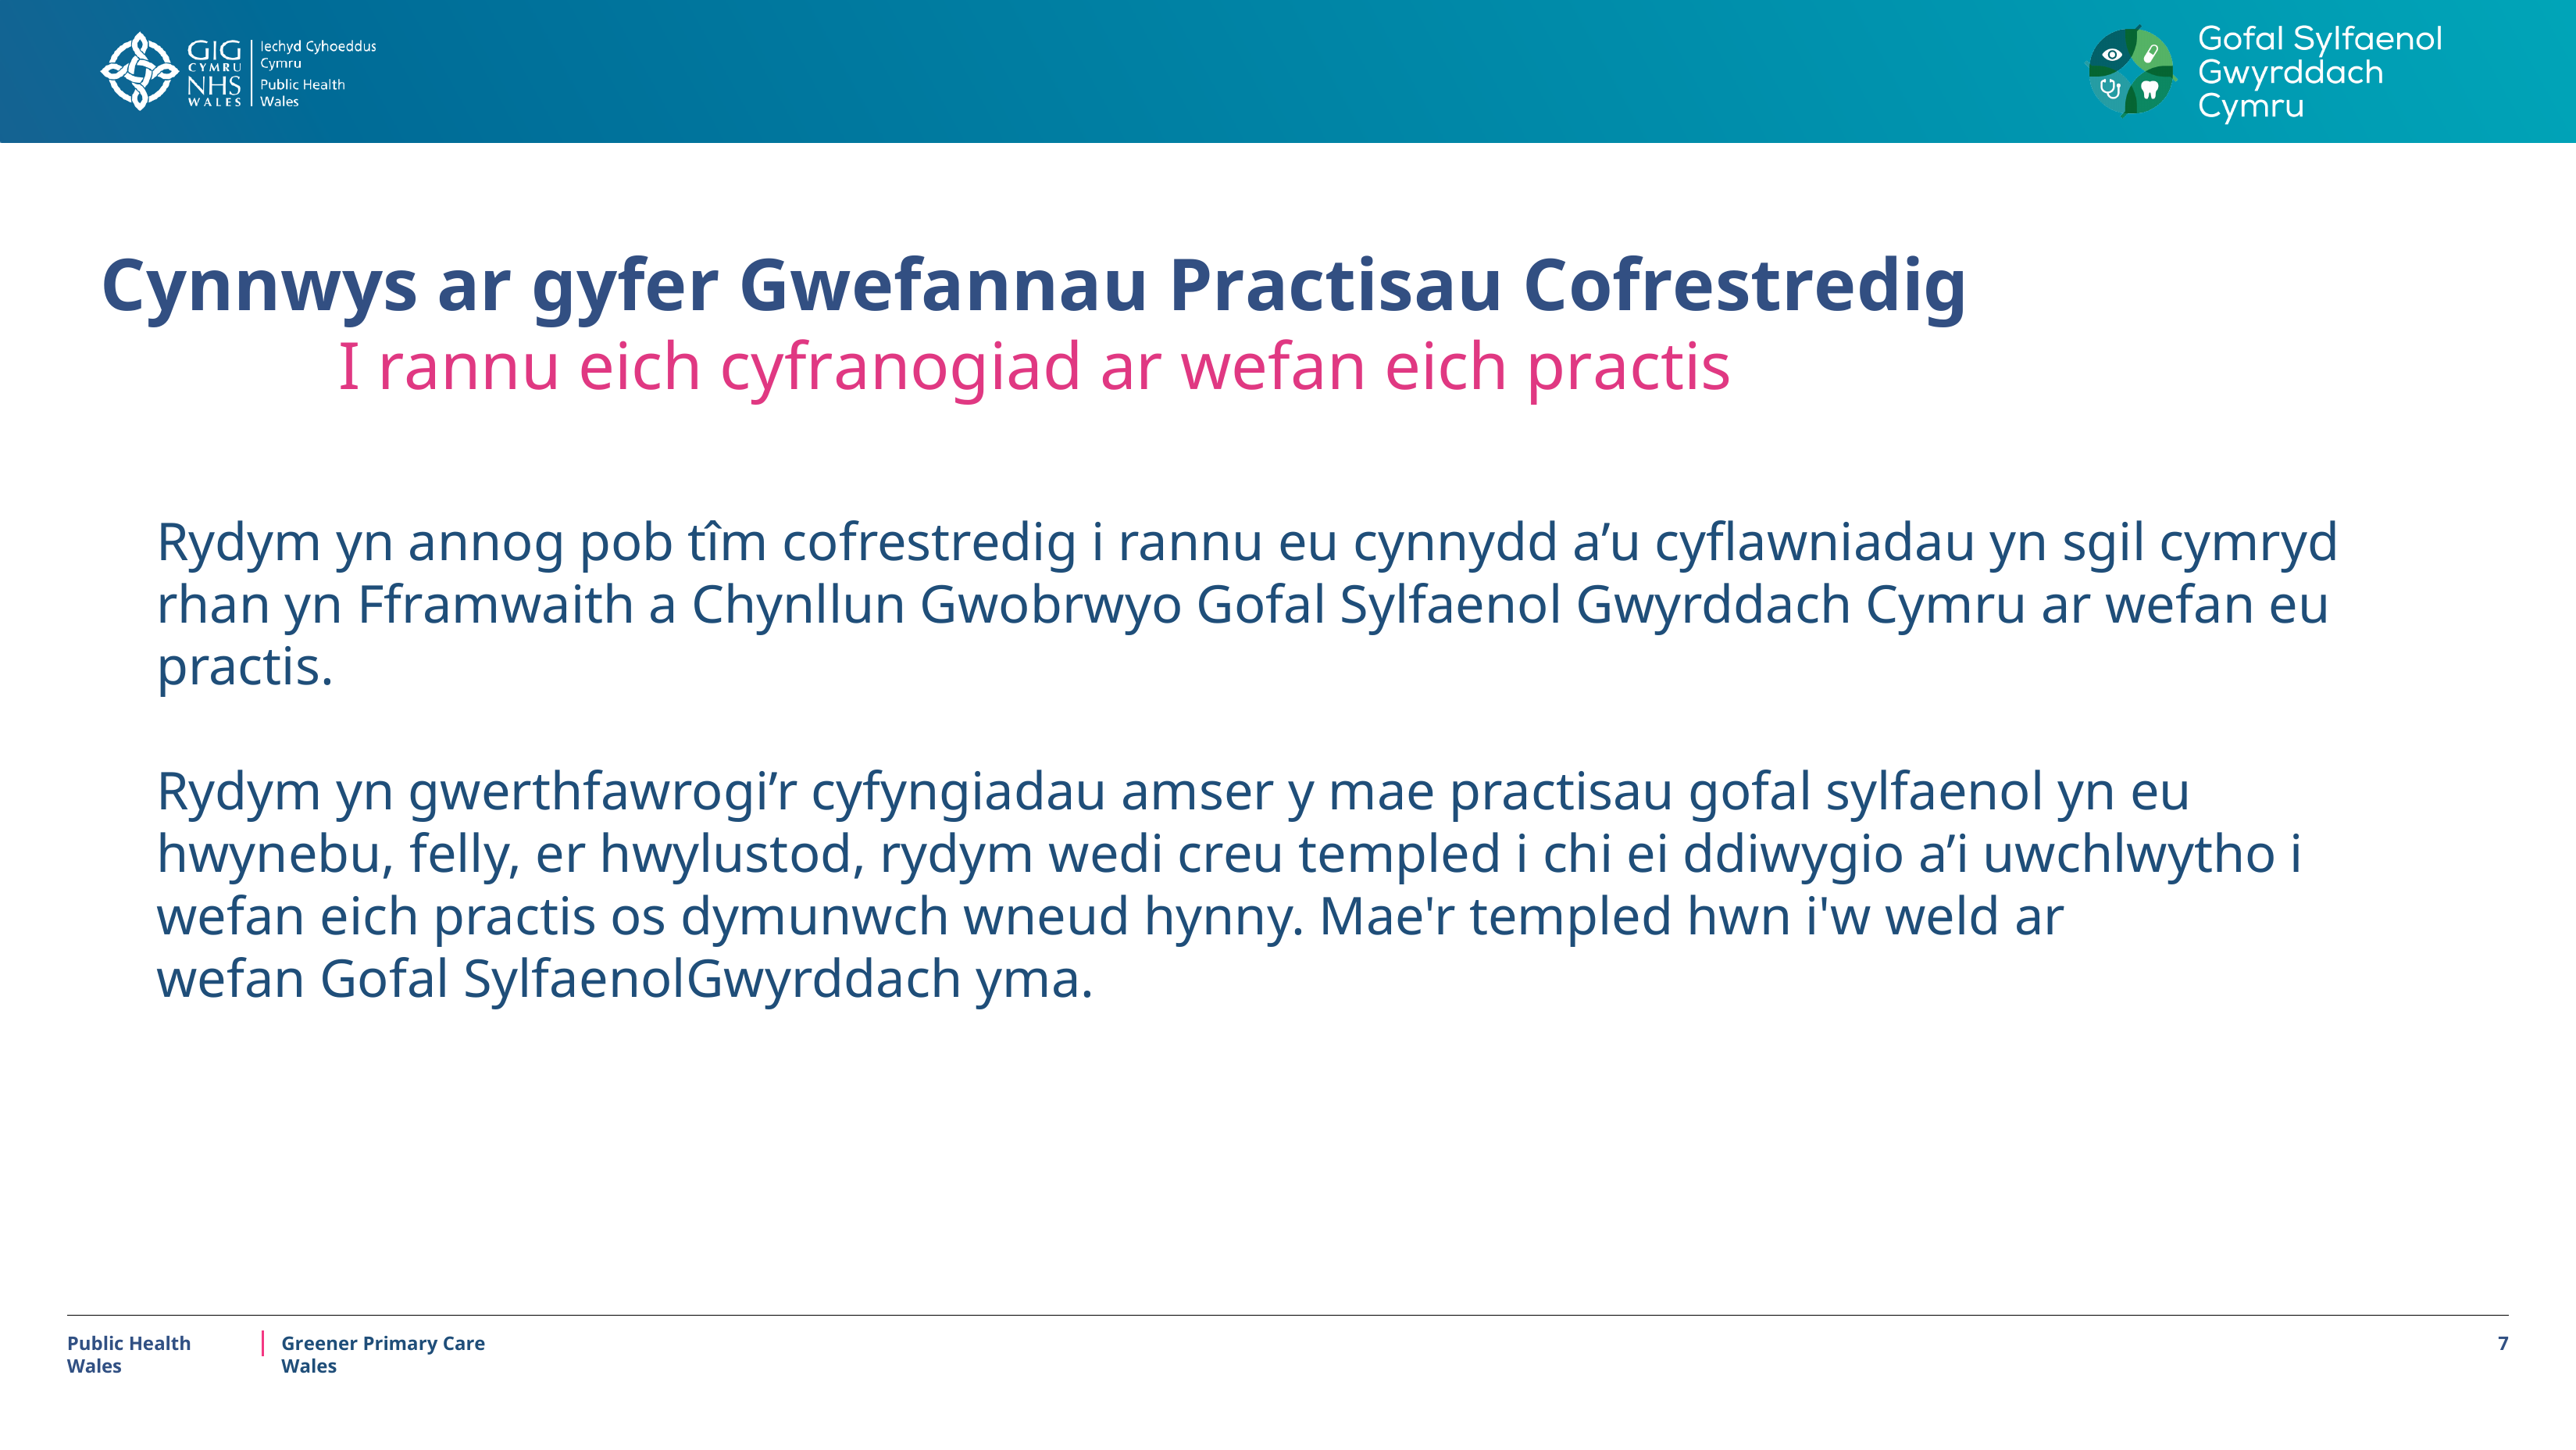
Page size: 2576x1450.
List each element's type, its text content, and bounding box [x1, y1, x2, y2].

picture [2031, 0, 2494, 172]
text_box Public Health Wales [65, 1331, 248, 1356]
text_box [2493, 1331, 2516, 1356]
text_box Rydym yn annog pob tîm cofrestredig i rannu eu cynnydd a’u cyflawniadau yn sgil cymryd rhan yn Fframwaith a Chynllun Gwobrwyo Gofal Sylfaenol Gwyrddach Cymru ar wefan eu practis. Rydym yn gwerthfawrogi’r cyfyngiadau amser y mae practisau gofal sylfaenol yn eu hwynebu, felly, er hwylustod, rydym wedi creu templed i chi ei ddiwygio a’i uwchlwytho i wefan eich practis os dymunwch wneud hynny. Mae'r templed hwn i'w weld ar wefan Gofal Sylfaenol Gwyrddach yma. [156, 506, 2396, 997]
title Cynnwys ar gyfer Gwefannau Practisau Cofrestredig I rannu eich cyfranogiad ar wefan eich practis [98, 237, 2196, 405]
text_box Greener Primary Care Wales [280, 1331, 543, 1355]
